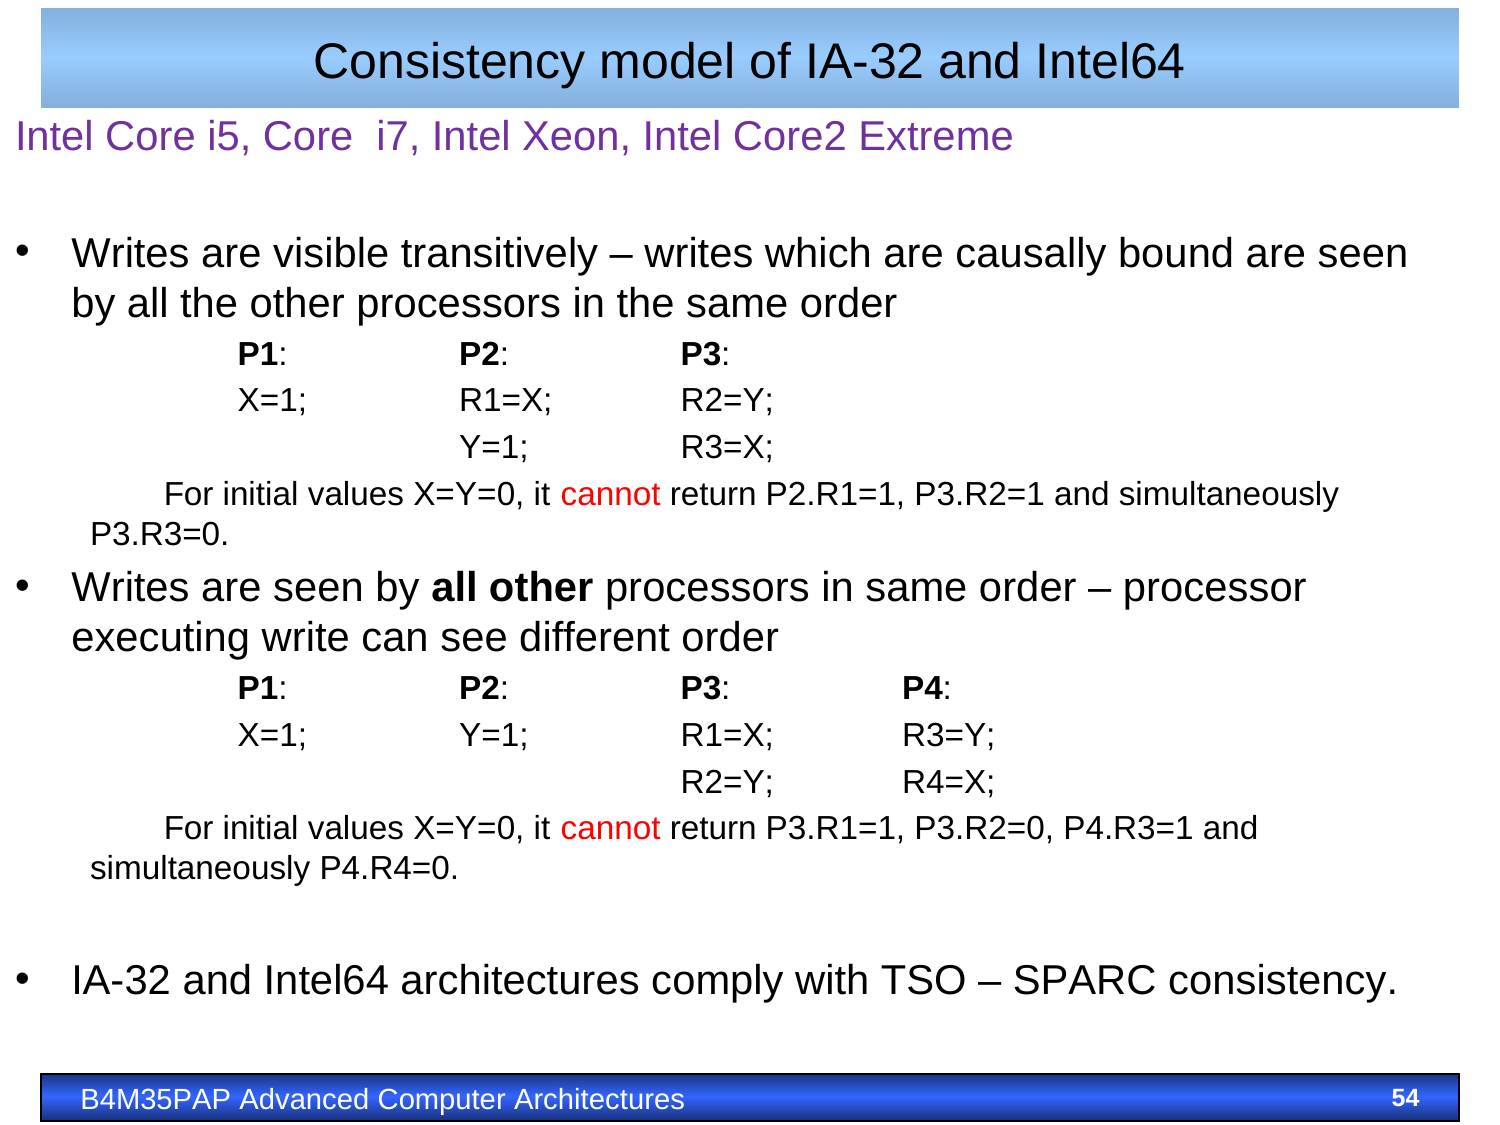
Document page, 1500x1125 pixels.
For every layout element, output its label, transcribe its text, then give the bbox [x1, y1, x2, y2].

title Consistency model of IA-32 and Intel64 [41, 8, 1459, 108]
list Intel Core i5, Core i7, Intel Xeon, Intel Core2 Extreme Writes are visible transitively – writes which are causally bound are seen by all the other processors in the same order P1: P2: P3: X=1; R1=X; R2=Y; Y=1; R3=X; For initial values X=Y=0, it cannot return P2.R1=1, P3.R2=1 and simultaneously P3.R3=0. Writes are seen by all other processors in same order – processor executing write can see different order P1: P2: P3: P4: X=1; Y=1; R1=X; R3=Y; R2=Y; R4=X; For initial values X=Y=0, it cannot return P3.R1=1, P3.R2=0, P4.R3=1 and simultaneously P4.R4=0. IA-32 and Intel64 architectures comply with TSO – SPARC consistency. [0, 101, 1462, 976]
